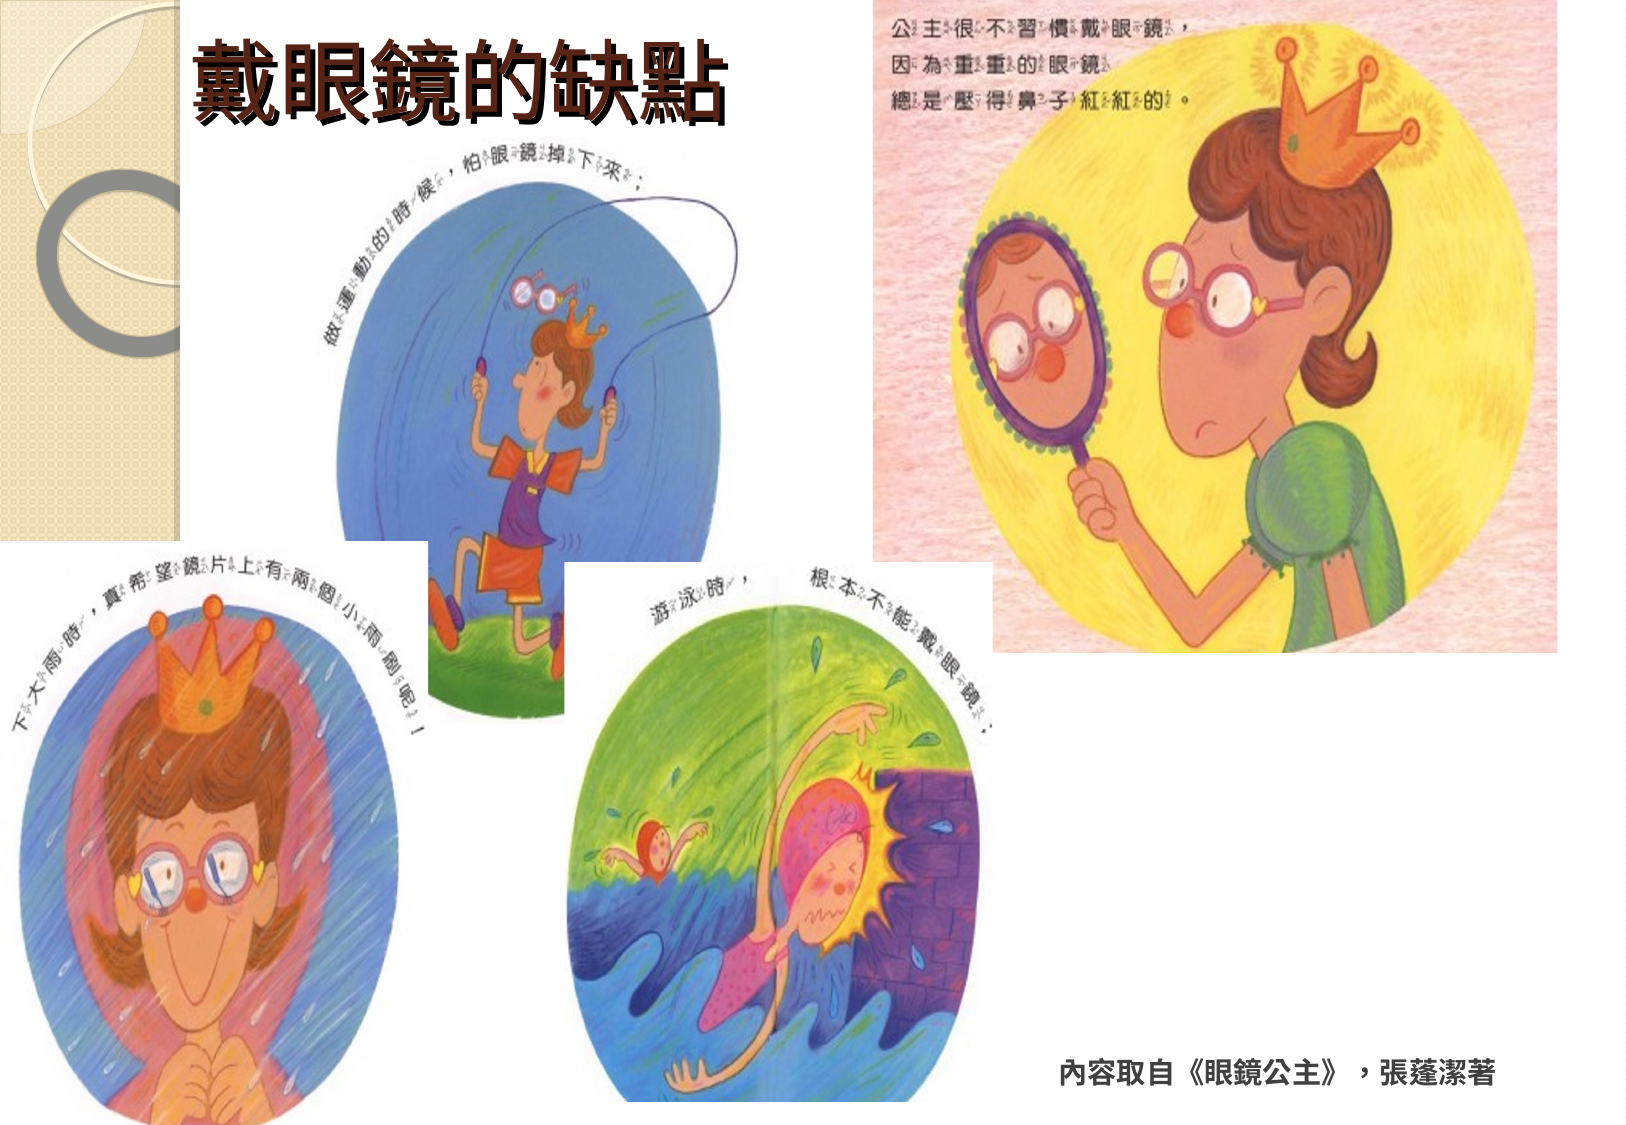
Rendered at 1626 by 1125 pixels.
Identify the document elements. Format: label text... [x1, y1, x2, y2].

picture [0, 0, 1558, 1125]
text_box 內容取自《眼鏡公主》，張蓬潔著 [872, 1047, 1625, 1097]
title 戴眼鏡的缺點 [174, 0, 872, 158]
